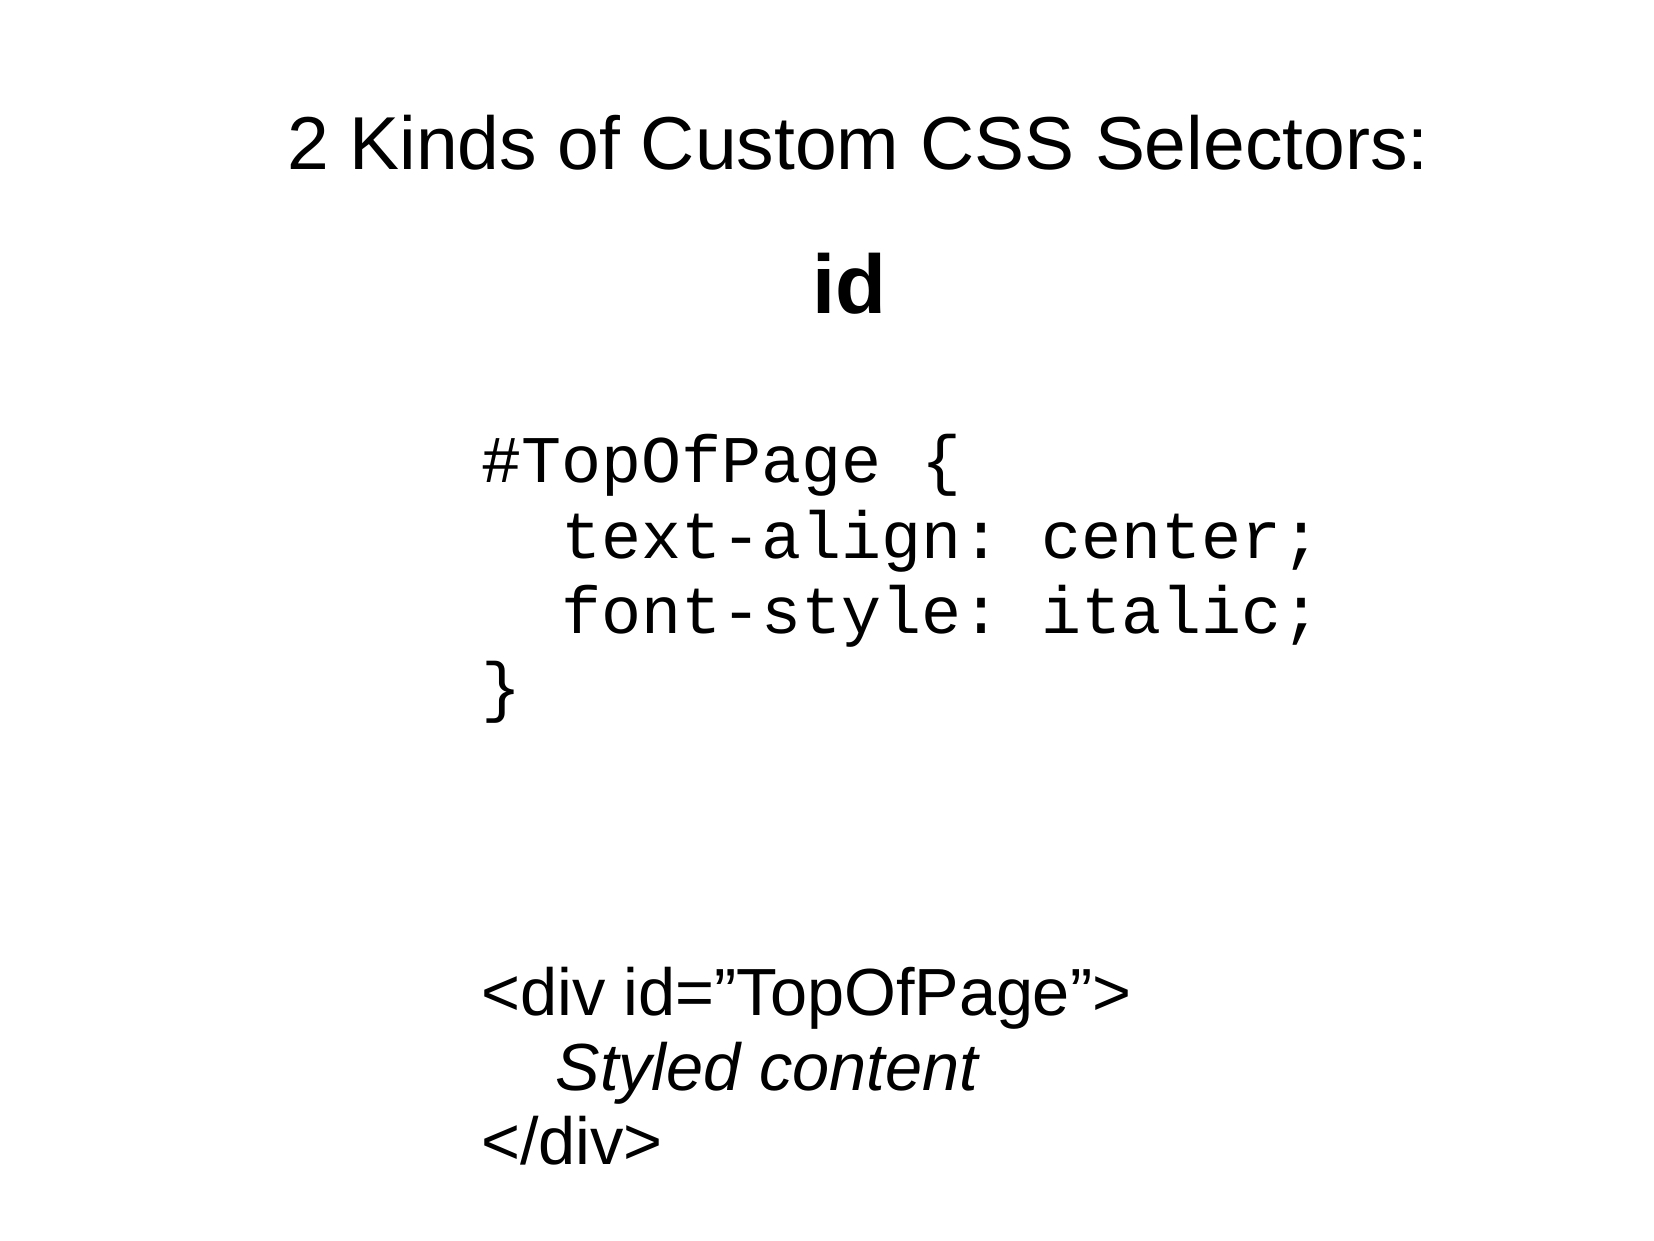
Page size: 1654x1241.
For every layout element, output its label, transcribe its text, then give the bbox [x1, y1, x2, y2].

text_box 2 Kinds of Custom CSS Selectors: [210, 94, 1546, 215]
text_box #TopOfPage { text-align: center; font-style: italic; } <div id=”TopOfPage”> Styled content </div> [466, 419, 1442, 1187]
text_box id [219, 230, 1480, 344]
